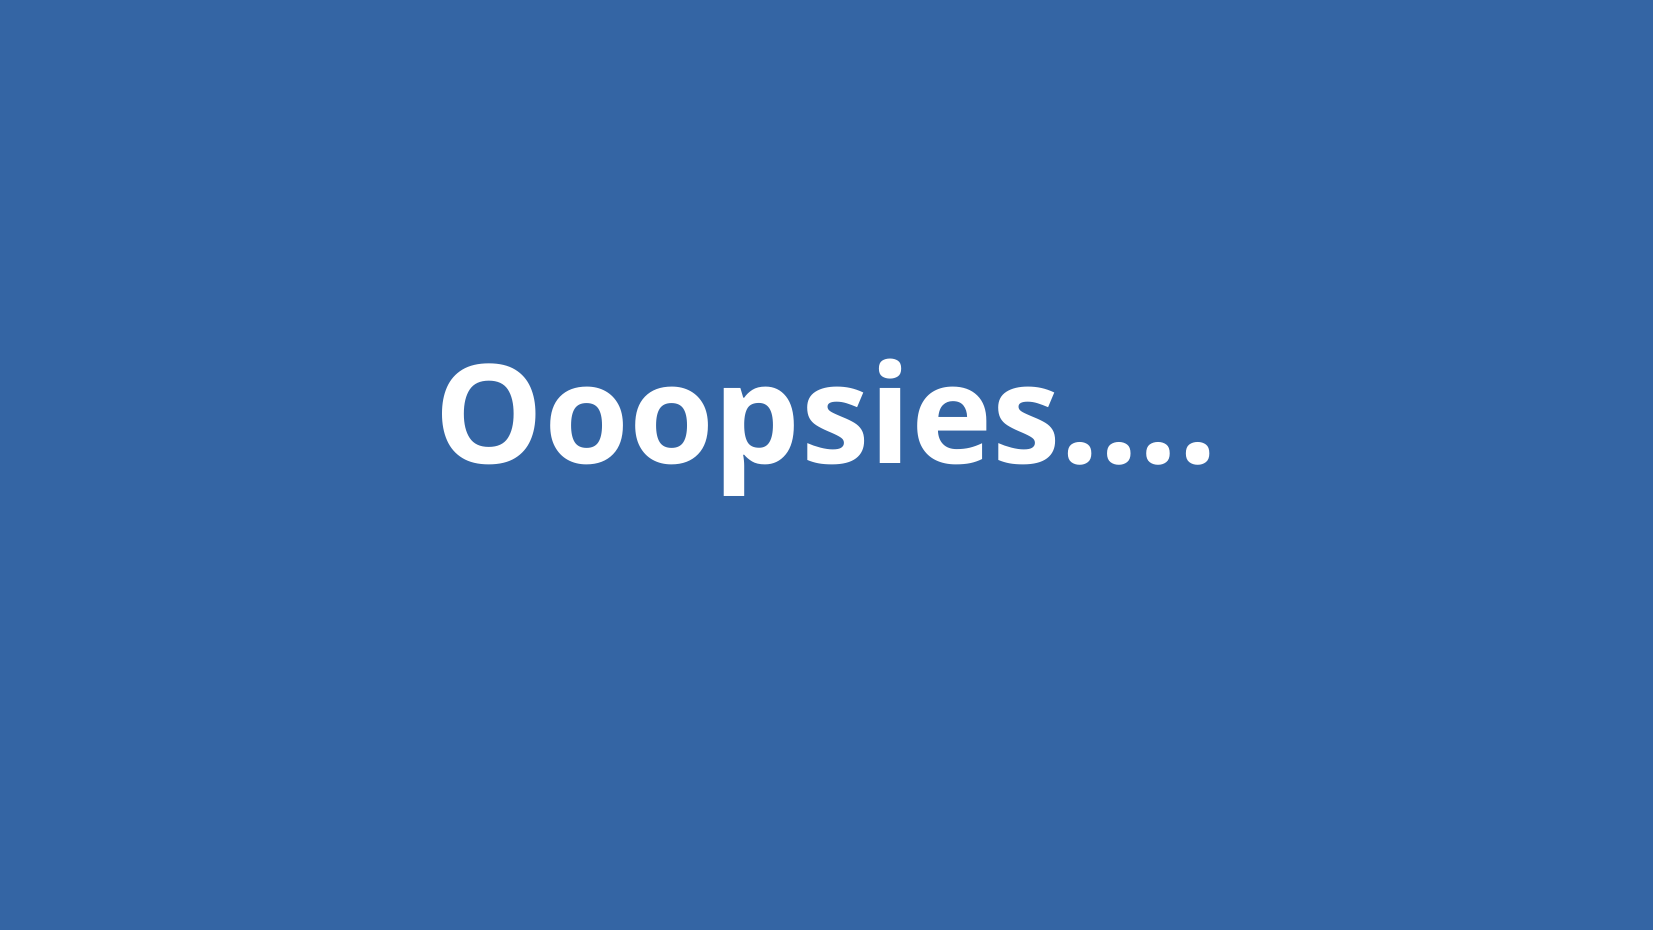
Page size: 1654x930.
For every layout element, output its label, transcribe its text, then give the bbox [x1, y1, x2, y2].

title Ooopsies…. [82, 316, 1571, 504]
